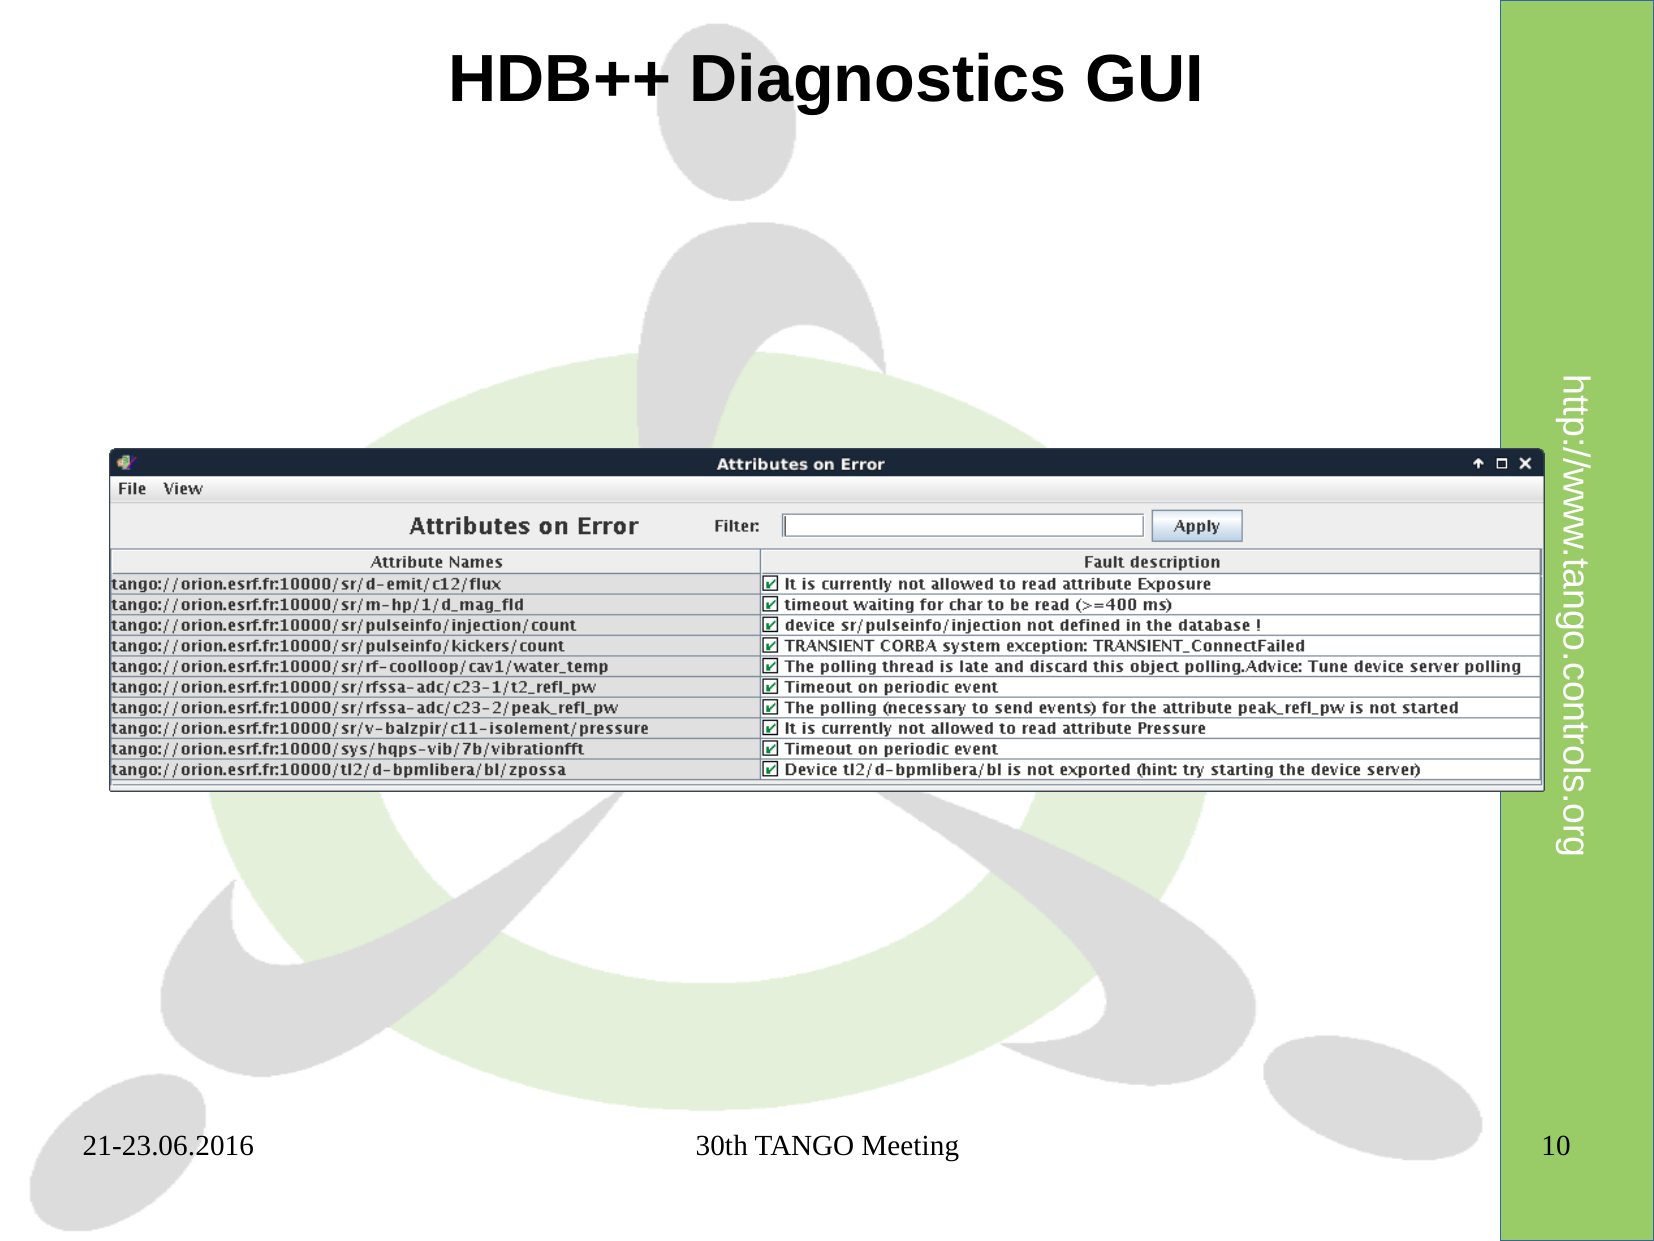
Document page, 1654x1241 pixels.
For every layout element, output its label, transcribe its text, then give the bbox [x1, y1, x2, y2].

picture [0, 1, 1545, 1241]
text_box HDB++ Diagnostics GUI [339, 33, 1315, 123]
